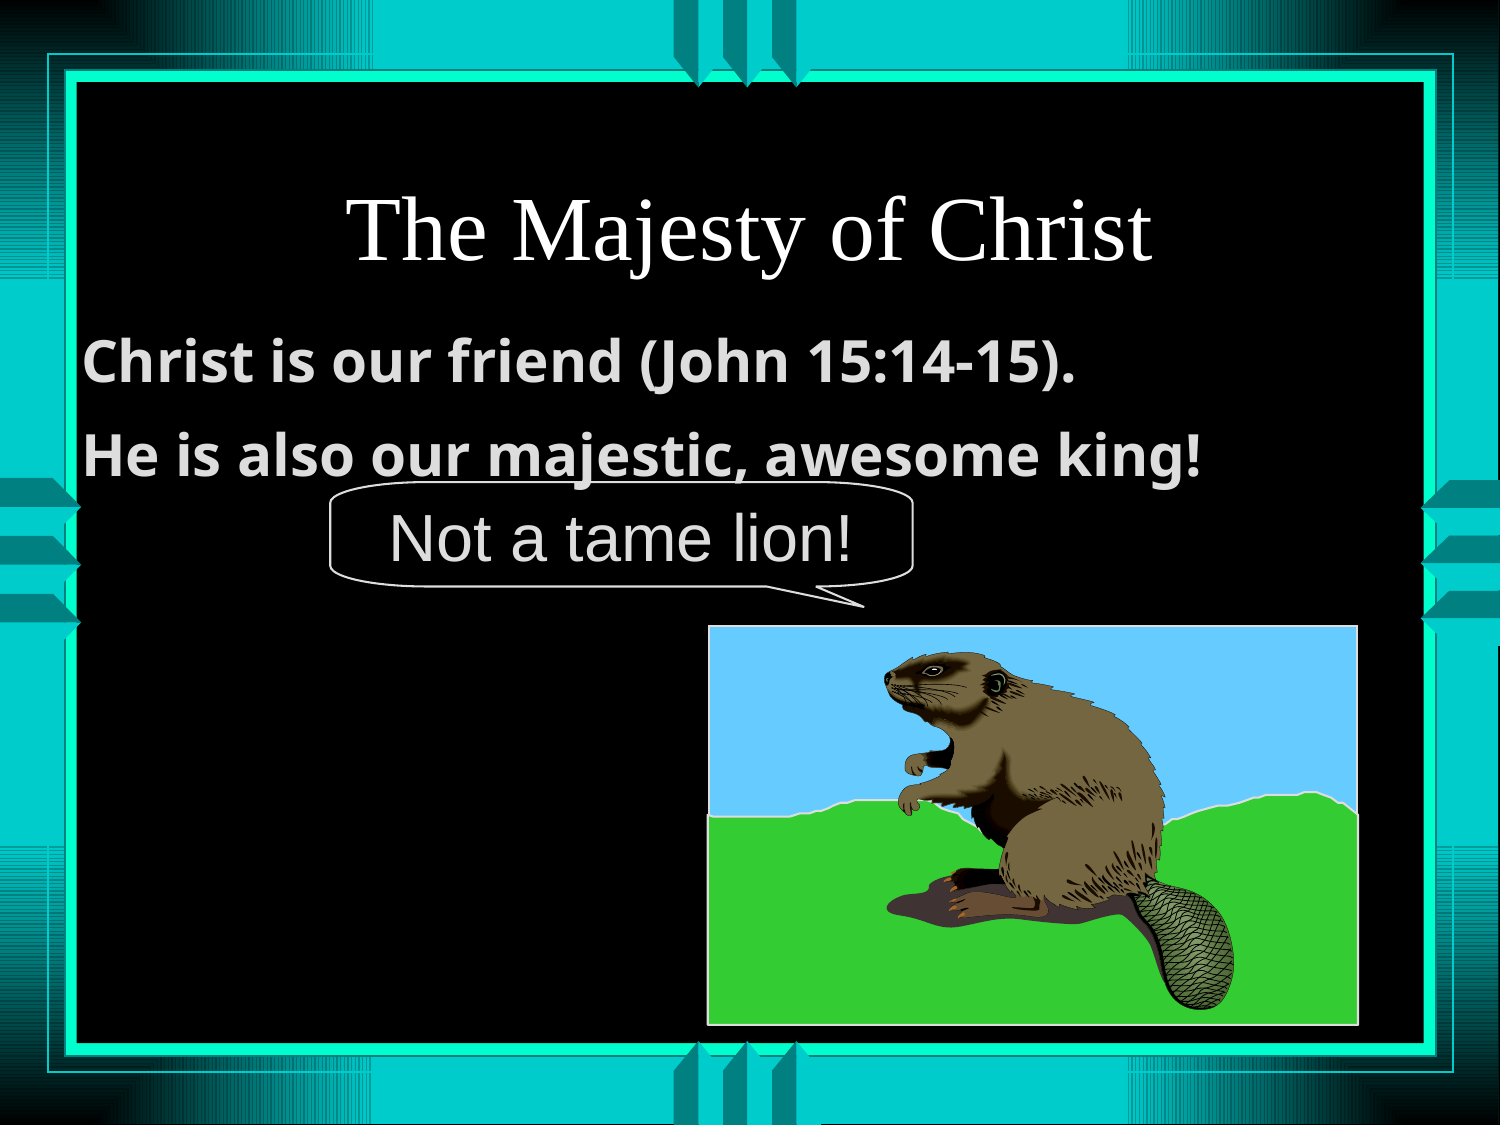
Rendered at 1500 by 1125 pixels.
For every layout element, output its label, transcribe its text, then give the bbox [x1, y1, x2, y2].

list Christ is our friend (John 15:14-15). He is also our majestic, awesome king! [65, 312, 1435, 513]
text_box [707, 625, 1359, 1025]
title The Majesty of Christ [112, 99, 1388, 288]
text_box Not a tame lion! [330, 482, 913, 608]
picture [881, 649, 1237, 1013]
